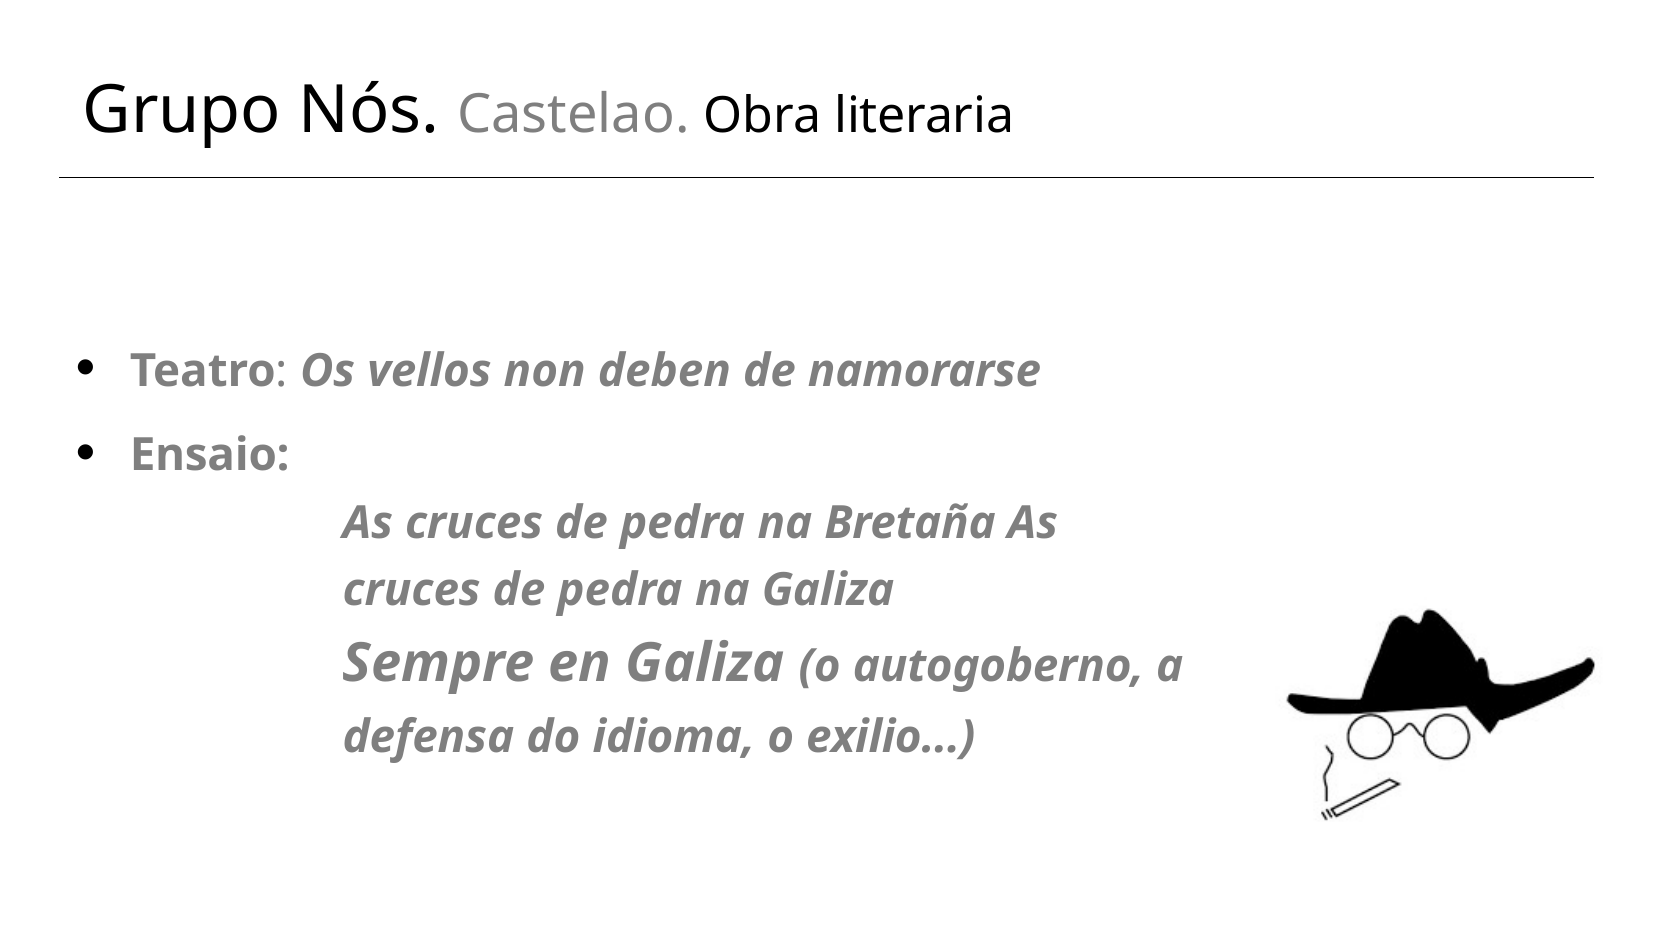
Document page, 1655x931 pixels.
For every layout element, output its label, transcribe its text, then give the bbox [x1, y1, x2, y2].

text_box Teatro: Os vellos non deben de namorarse Ensaio: As cruces de pedra na Bretaña As cruces de pedra na Galiza Sempre en Galiza (o autogoberno, a defensa do idioma, o exilio...) [127, 308, 1309, 762]
text_box ● [74, 350, 96, 377]
picture [1251, 534, 1604, 886]
text_box ● [74, 435, 96, 462]
title Grupo Nós. Castelao. Obra literaria [80, 63, 1256, 167]
